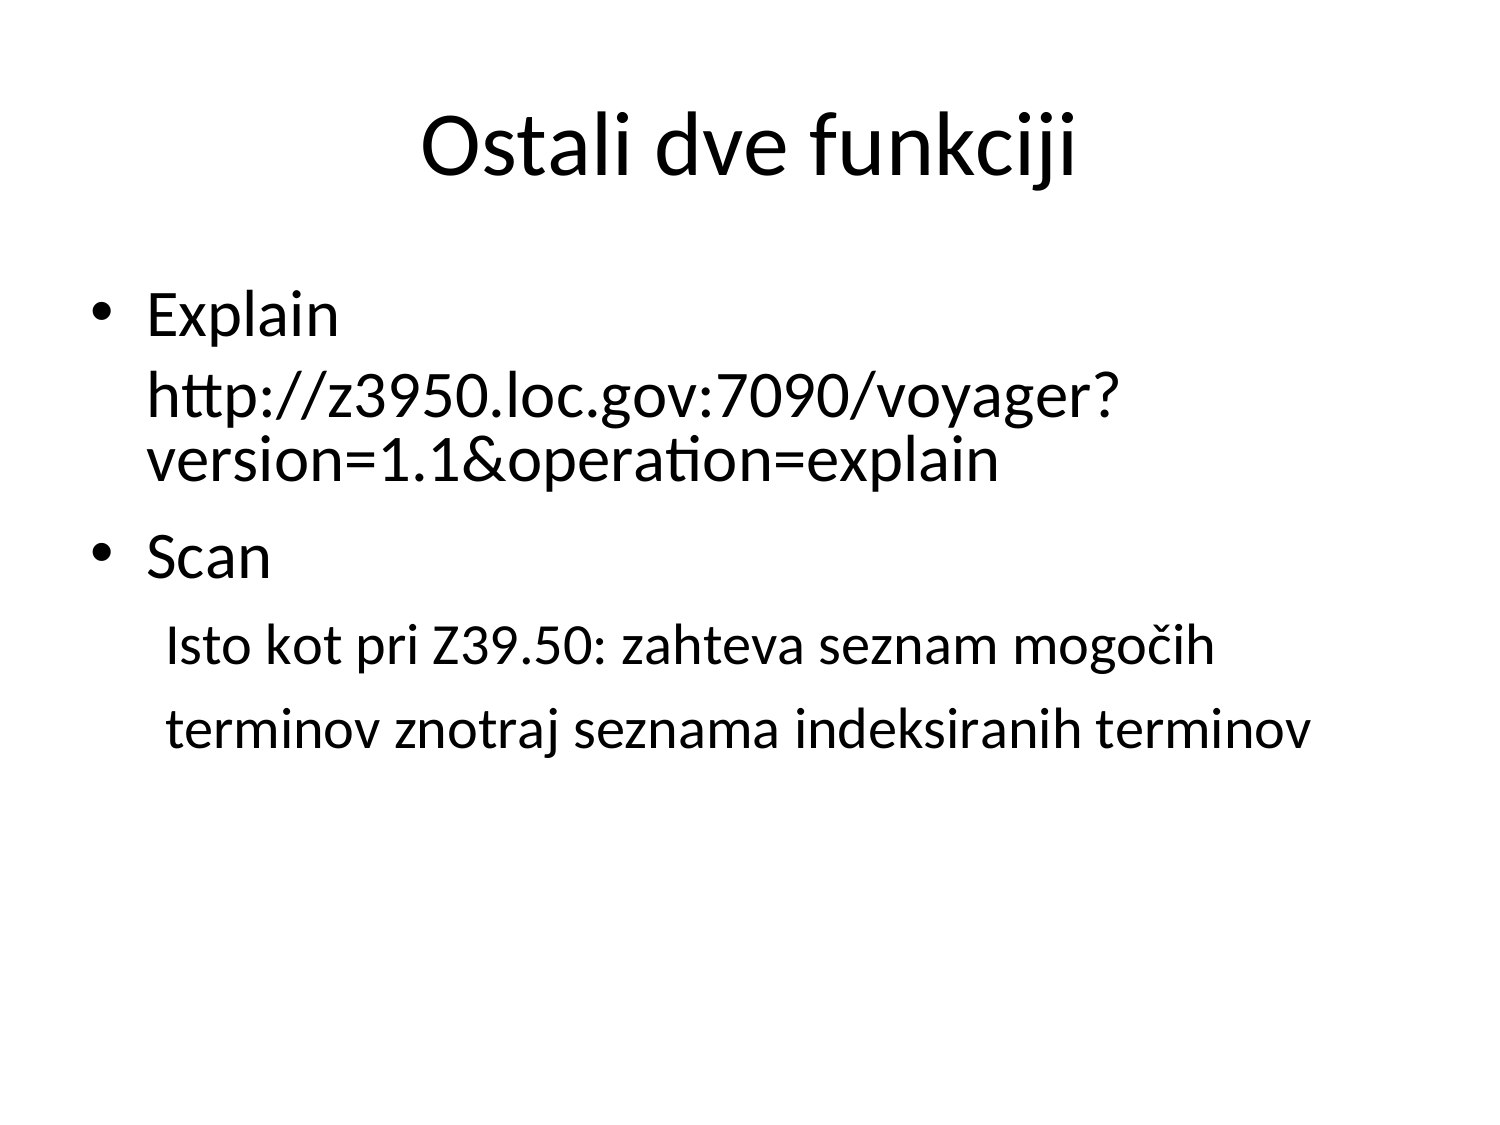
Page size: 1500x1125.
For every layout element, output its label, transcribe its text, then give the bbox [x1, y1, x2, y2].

list Explain http://z3950.loc.gov:7090/voyager?version=1.1&operation=explain Scan Isto kot pri Z39.50: zahteva seznam mogočih terminov znotraj seznama indeksiranih terminov [75, 262, 1426, 1006]
title Ostali dve funkciji [75, 45, 1426, 233]
